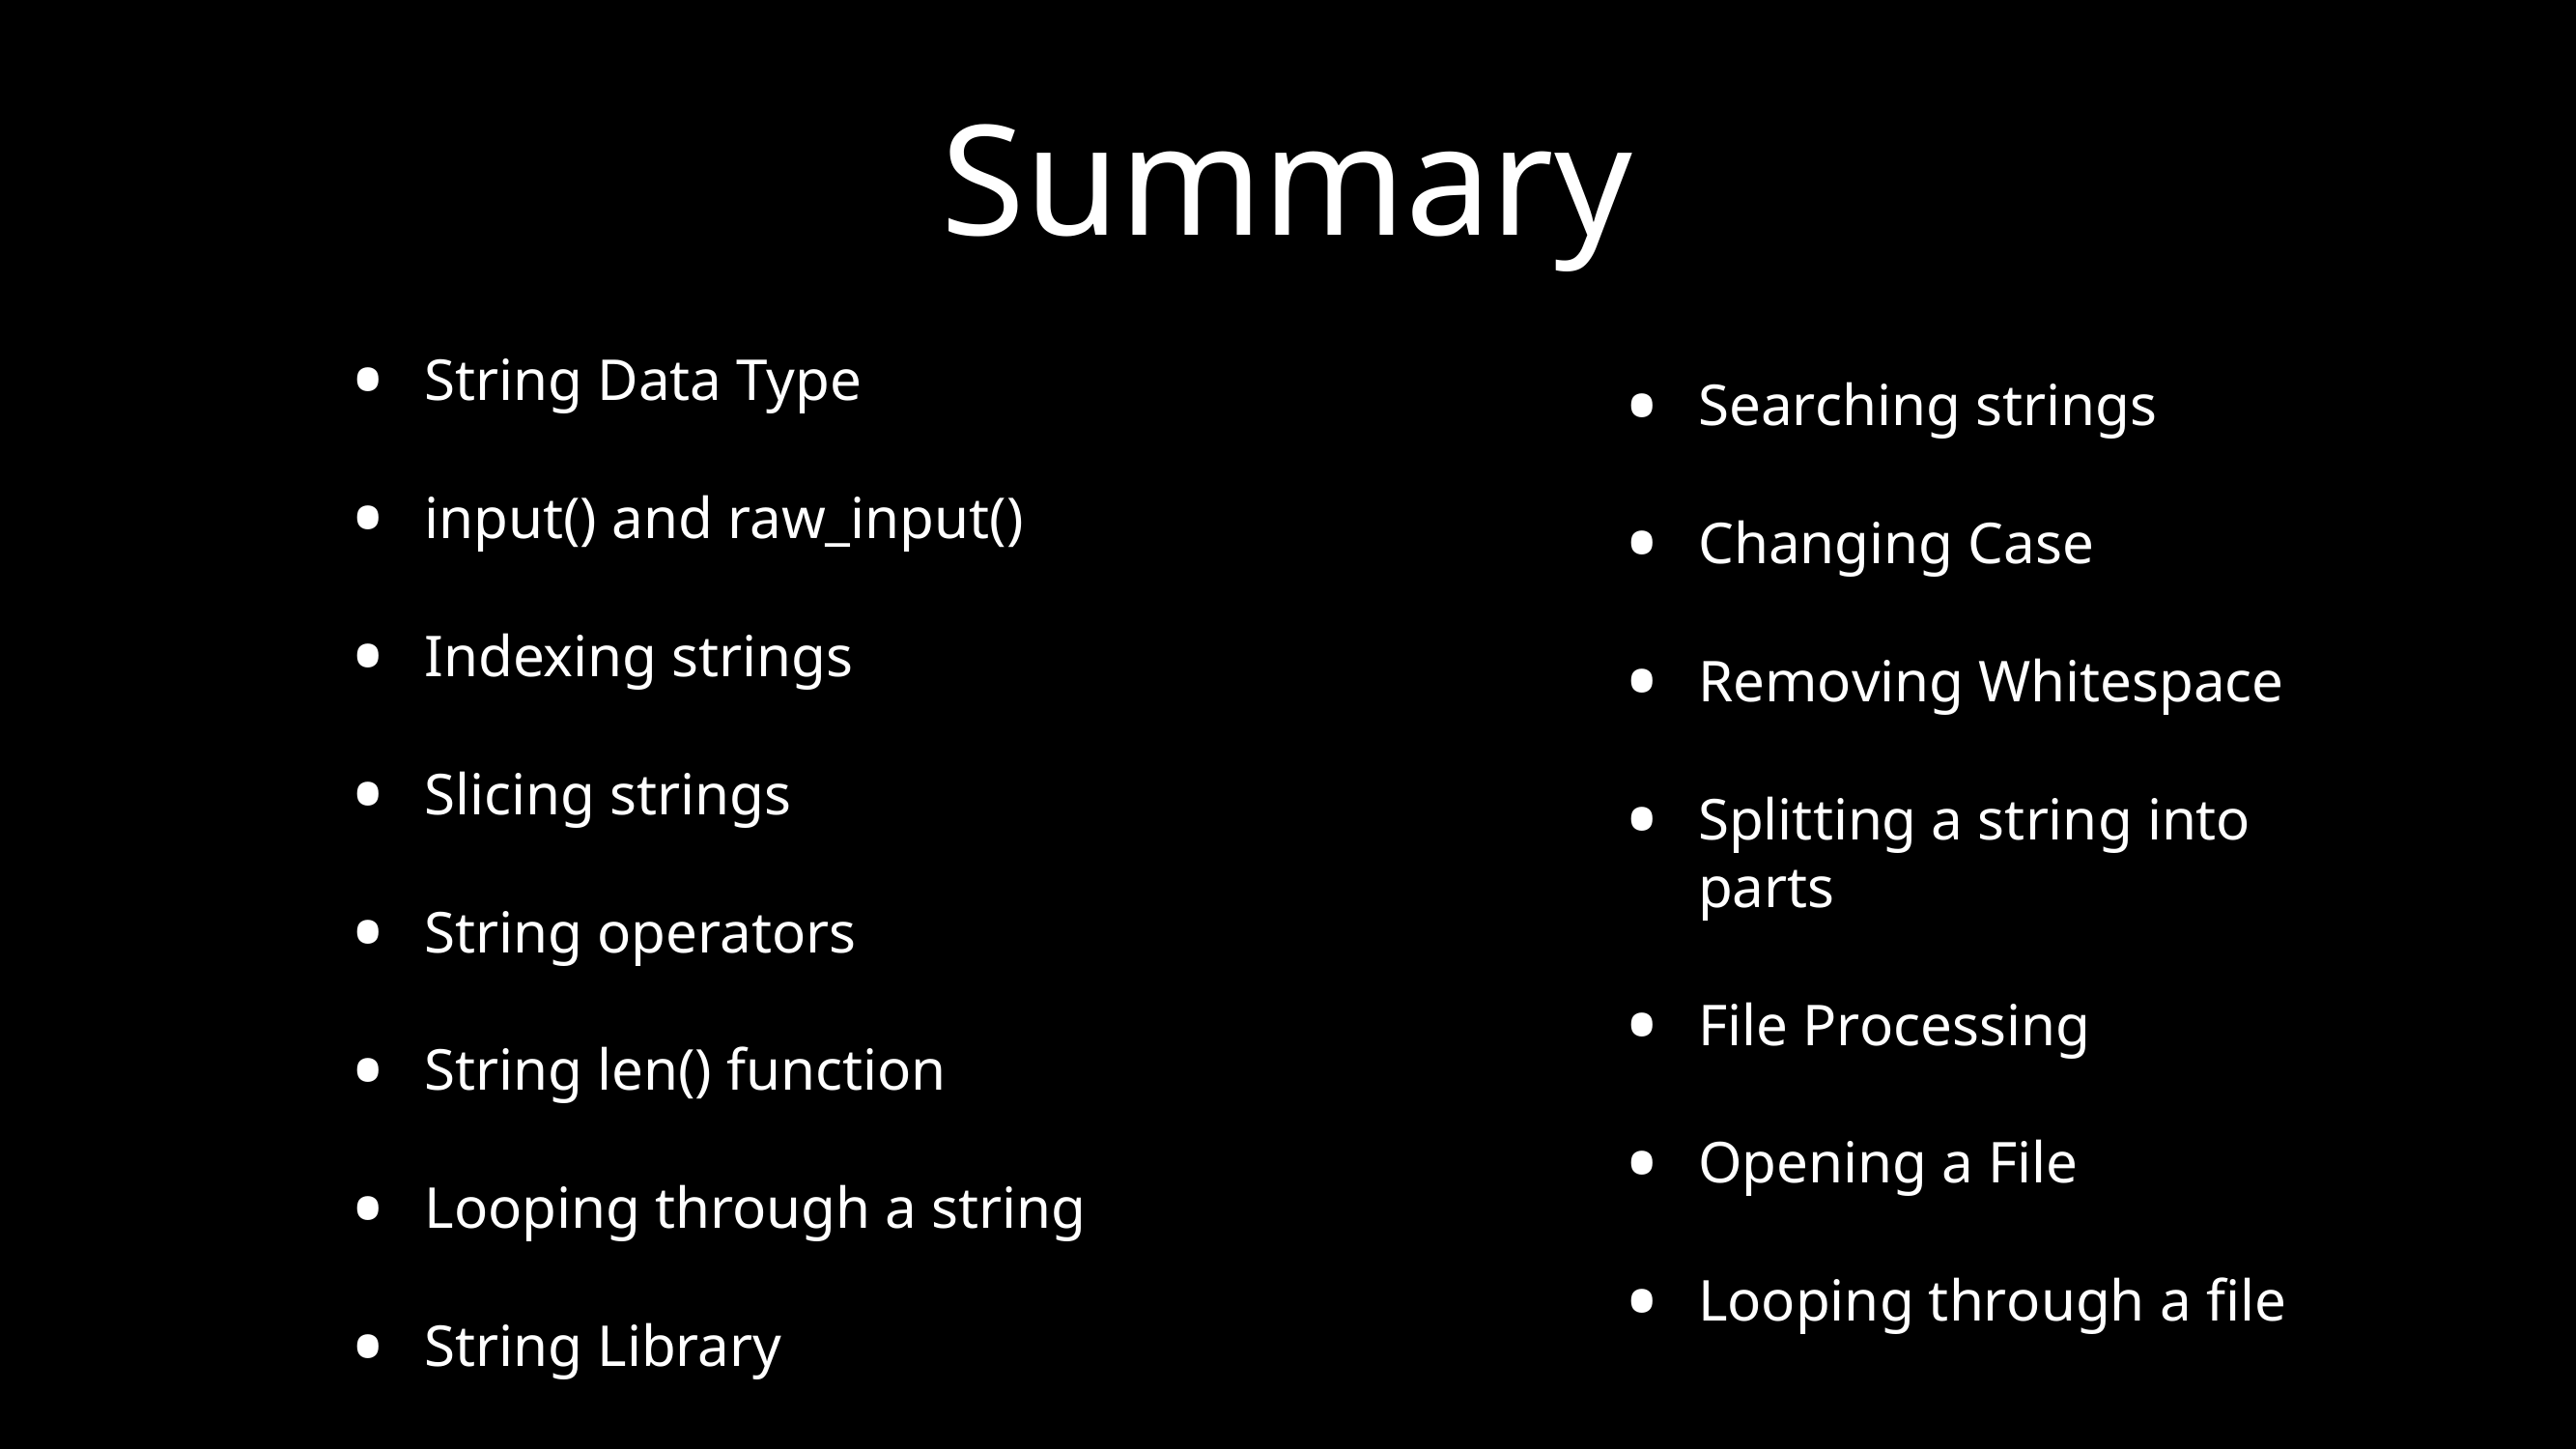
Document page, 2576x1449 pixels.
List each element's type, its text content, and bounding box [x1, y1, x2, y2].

text_box Searching strings Changing Case Removing Whitespace Splitting a string into parts File Processing Opening a File Looping through a file [1583, 225, 2375, 1281]
title Summary [183, 38, 2392, 310]
list String Data Type input() and raw_input() Indexing strings Slicing strings String operators String len() function Looping through a string String Library [309, 337, 1101, 1393]
